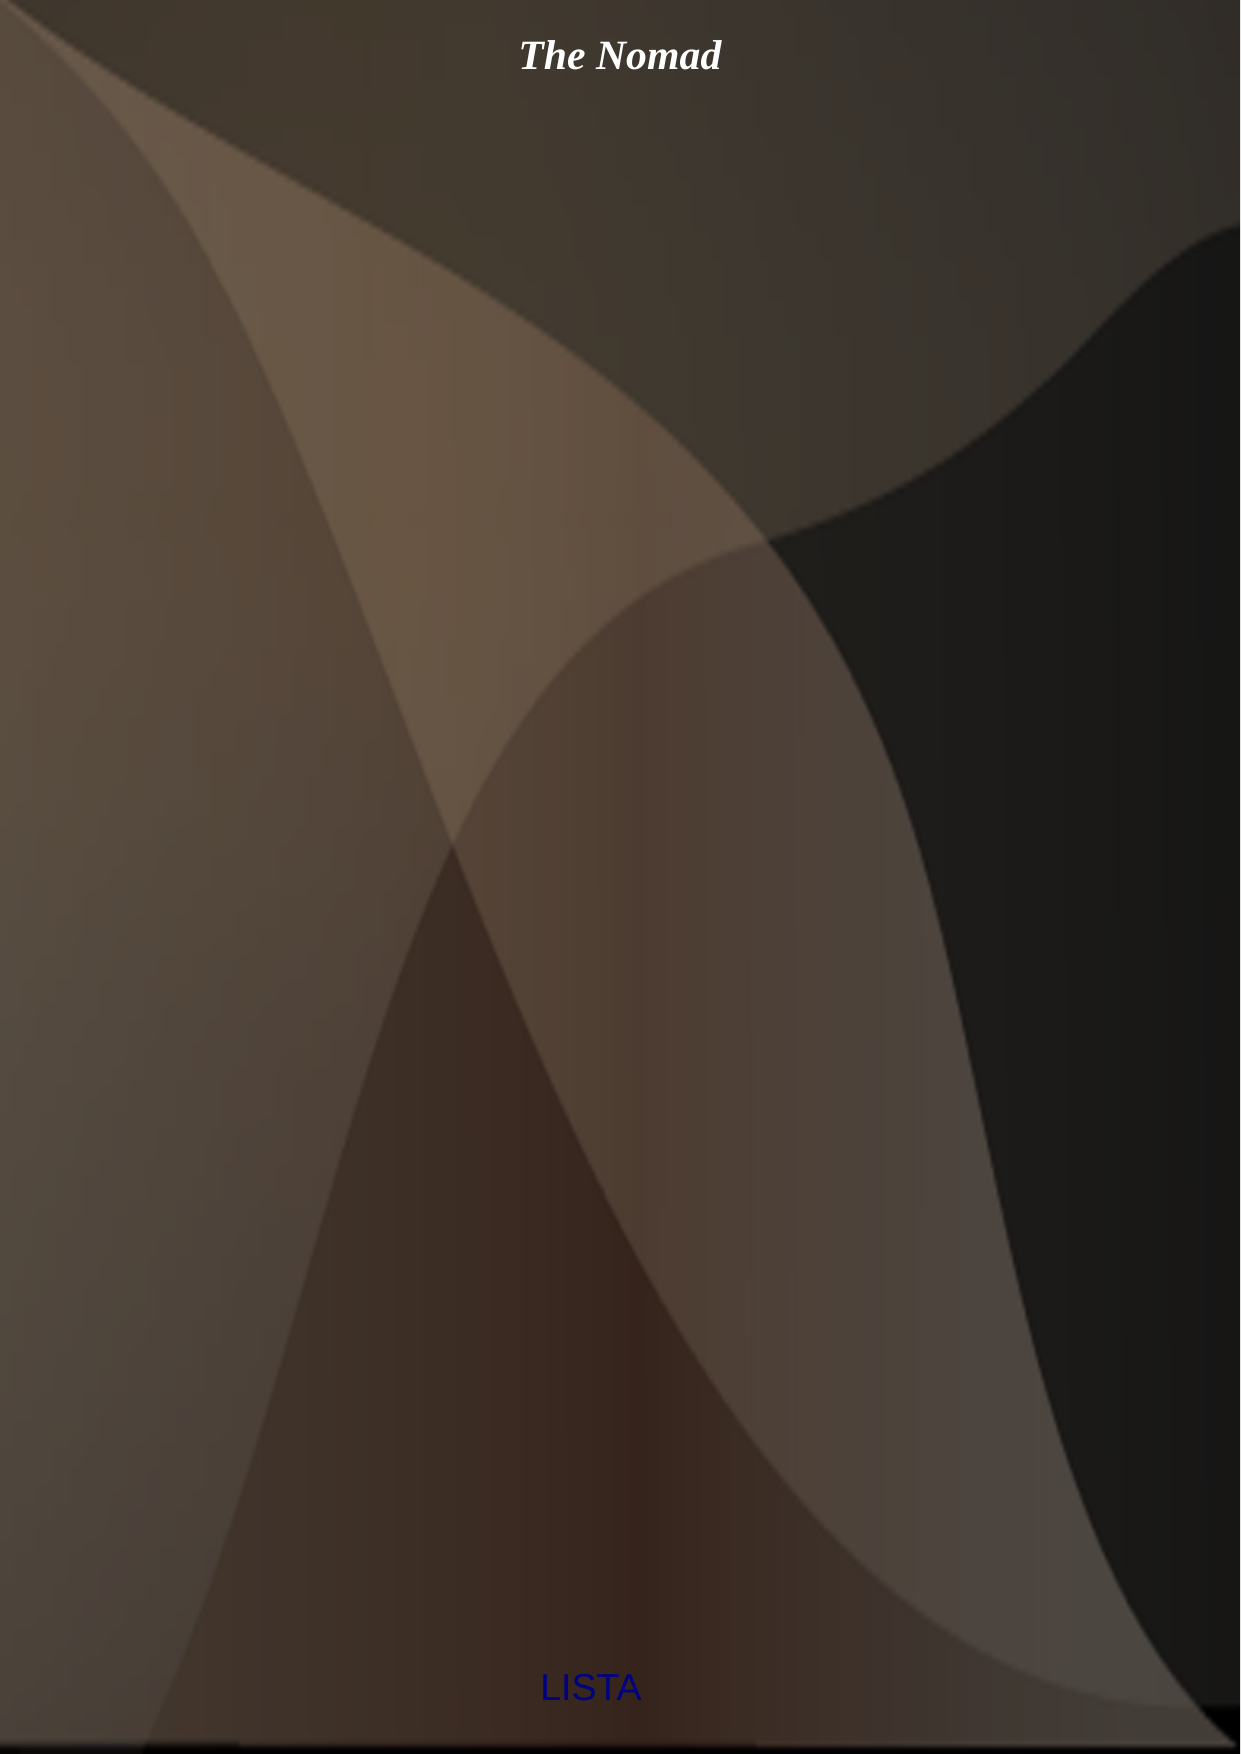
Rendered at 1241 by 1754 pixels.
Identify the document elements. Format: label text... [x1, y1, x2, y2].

text_box LISTA [525, 1659, 657, 1717]
picture [0, 0, 1241, 1754]
title The Nomad [88, 23, 1152, 88]
